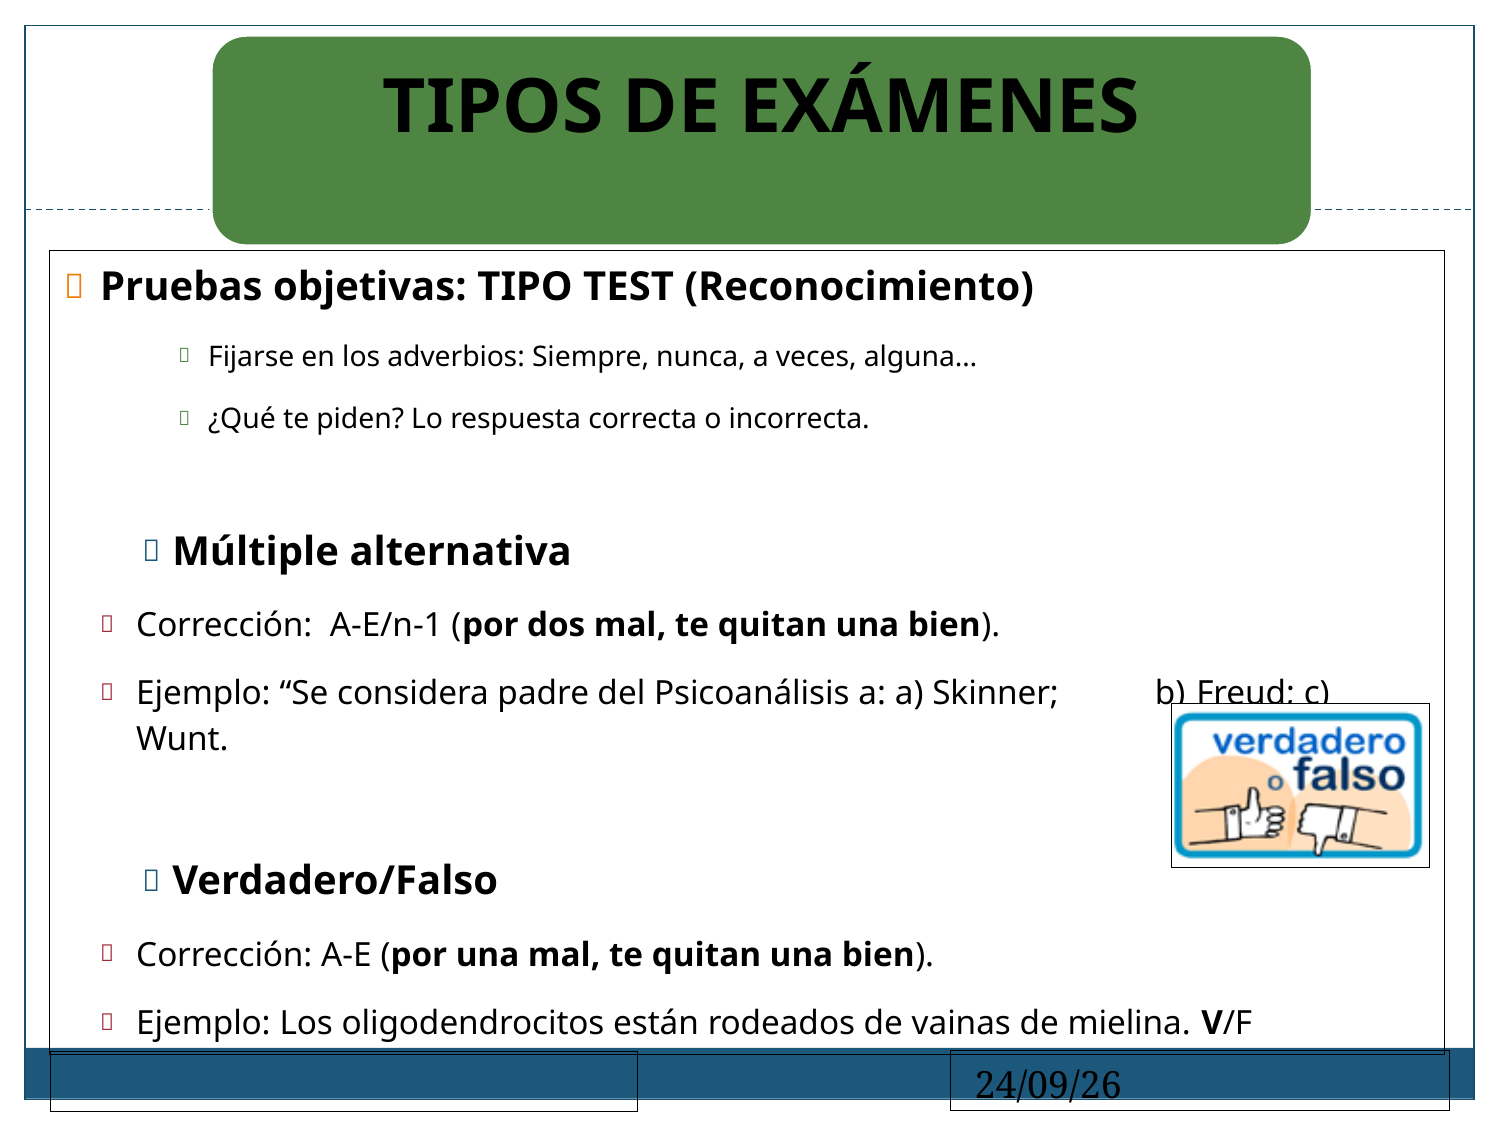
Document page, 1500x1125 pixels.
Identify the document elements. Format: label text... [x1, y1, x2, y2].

text_box TIPOS DE EXÁMENES [210, 35, 1313, 247]
list Pruebas objetivas: TIPO TEST (Reconocimiento) Fijarse en los adverbios: Siempre, nunca, a veces, alguna… ¿Qué te piden? Lo respuesta correcta o incorrecta. Múltiple alternativa Corrección: A-E/n-1 (por dos mal, te quitan una bien). Ejemplo: “Se considera padre del Psicoanálisis a: a) Skinner; b) Freud; c) Wunt. Verdadero/Falso Corrección: A-E (por una mal, te quitan una bien). Ejemplo: Los oligodendrocitos están rodeados de vainas de mielina. V/F [49, 250, 1445, 1055]
picture [1171, 703, 1430, 868]
